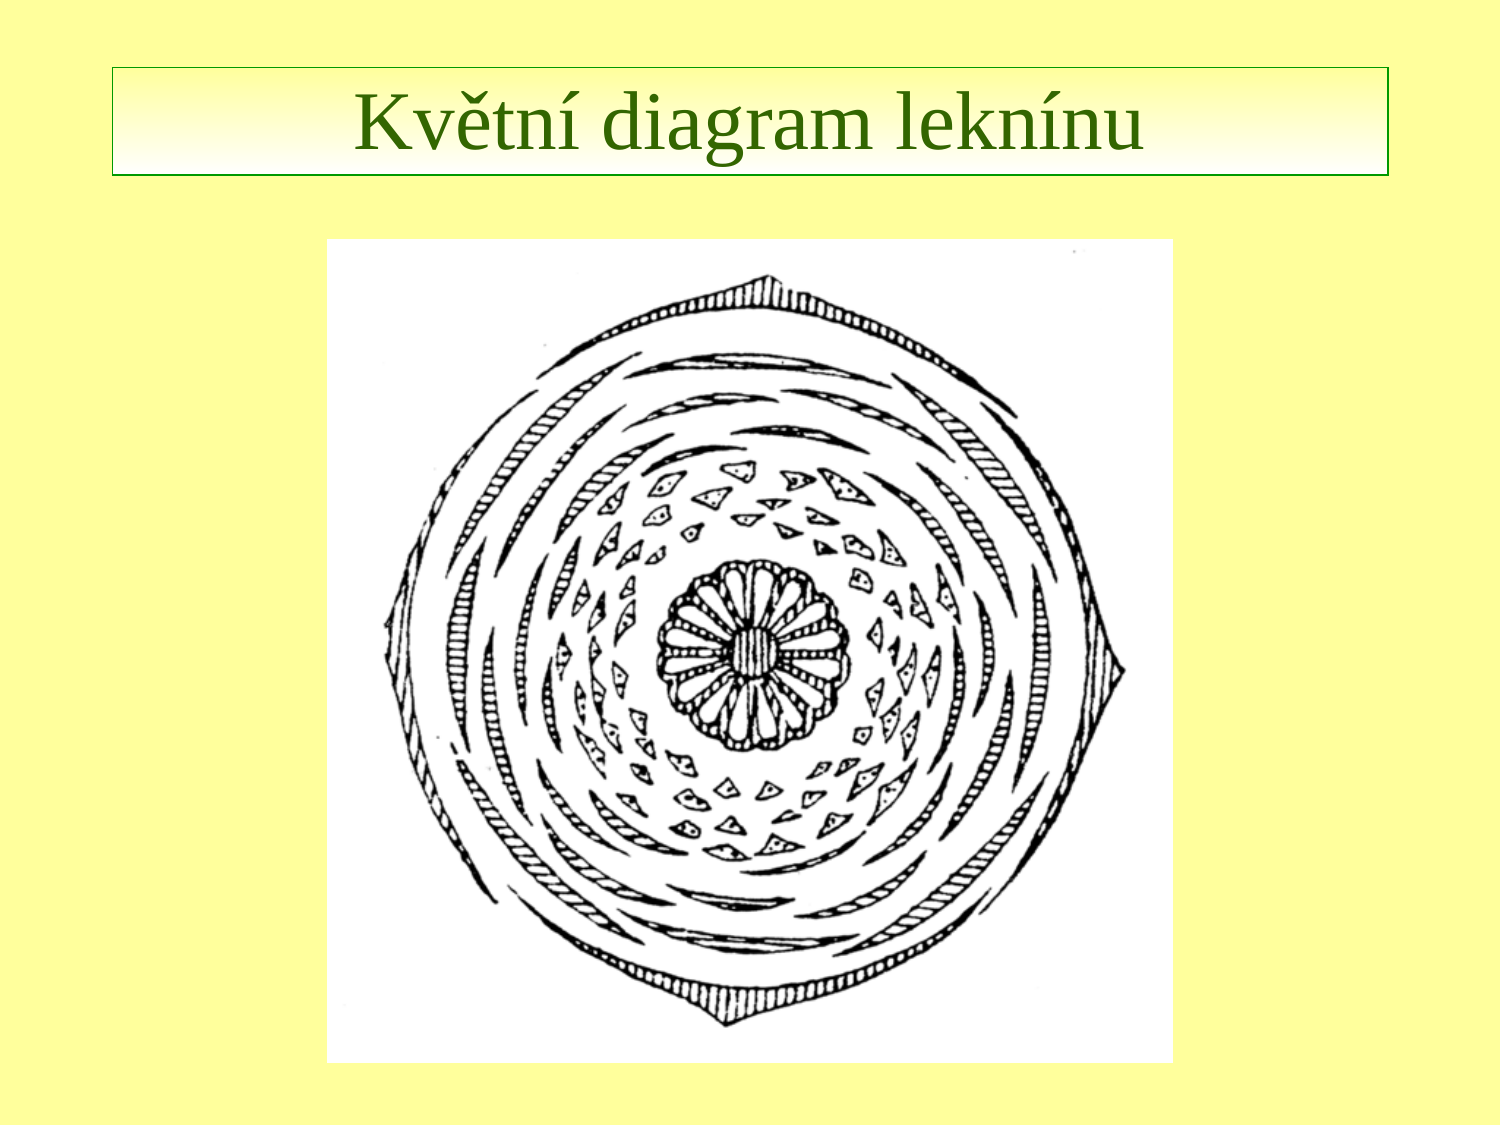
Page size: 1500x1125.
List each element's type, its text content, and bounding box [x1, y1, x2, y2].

title Květní diagram leknínu [112, 67, 1388, 175]
text_box [327, 239, 1173, 1063]
